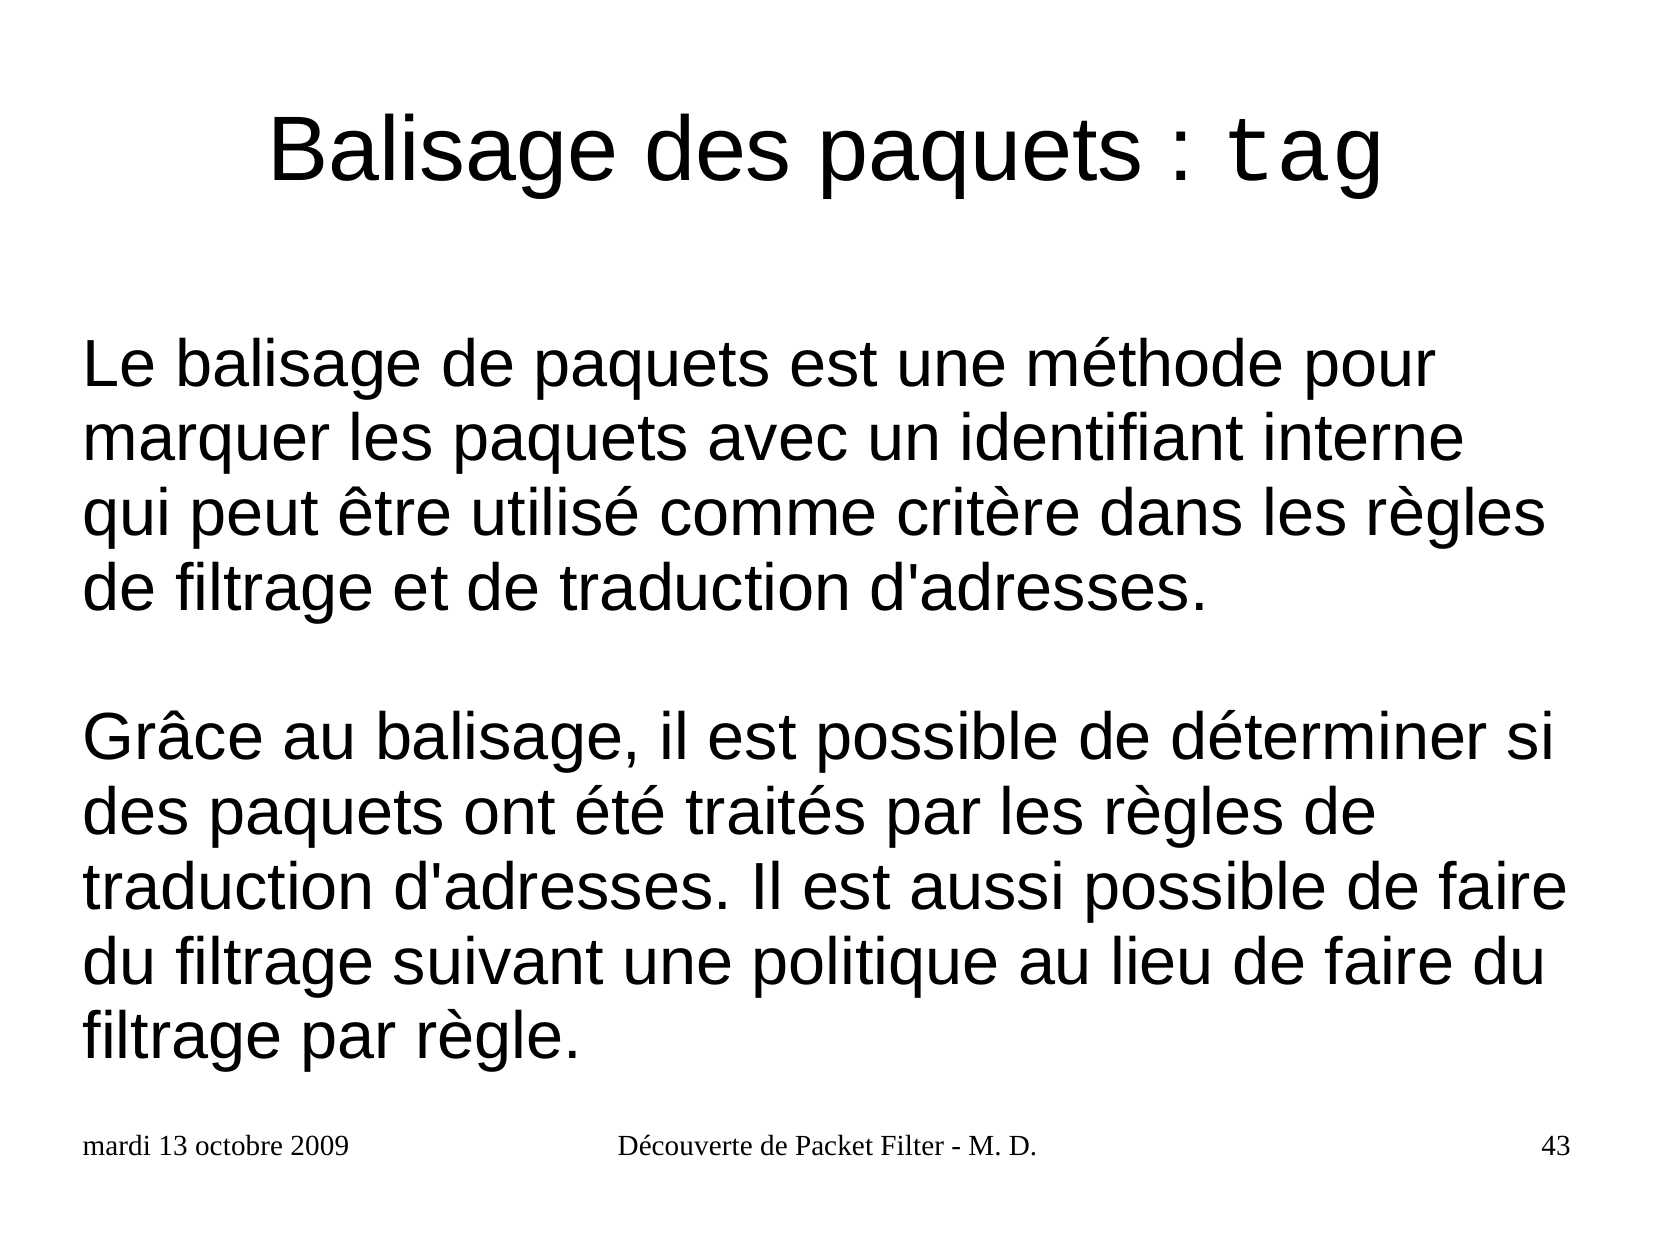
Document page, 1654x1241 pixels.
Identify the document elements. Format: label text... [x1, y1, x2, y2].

title Balisage des paquets : tag [82, 56, 1571, 250]
subtitle Le balisage de paquets est une méthode pour marquer les paquets avec un identifiant interne qui peut être utilisé comme critère dans les règles de filtrage et de traduction d'adresses. Grâce au balisage, il est possible de déterminer si des paquets ont été traités par les règles de traduction d'adresses. Il est aussi possible de faire du filtrage suivant une politique au lieu de faire du filtrage par règle. [82, 297, 1571, 1102]
